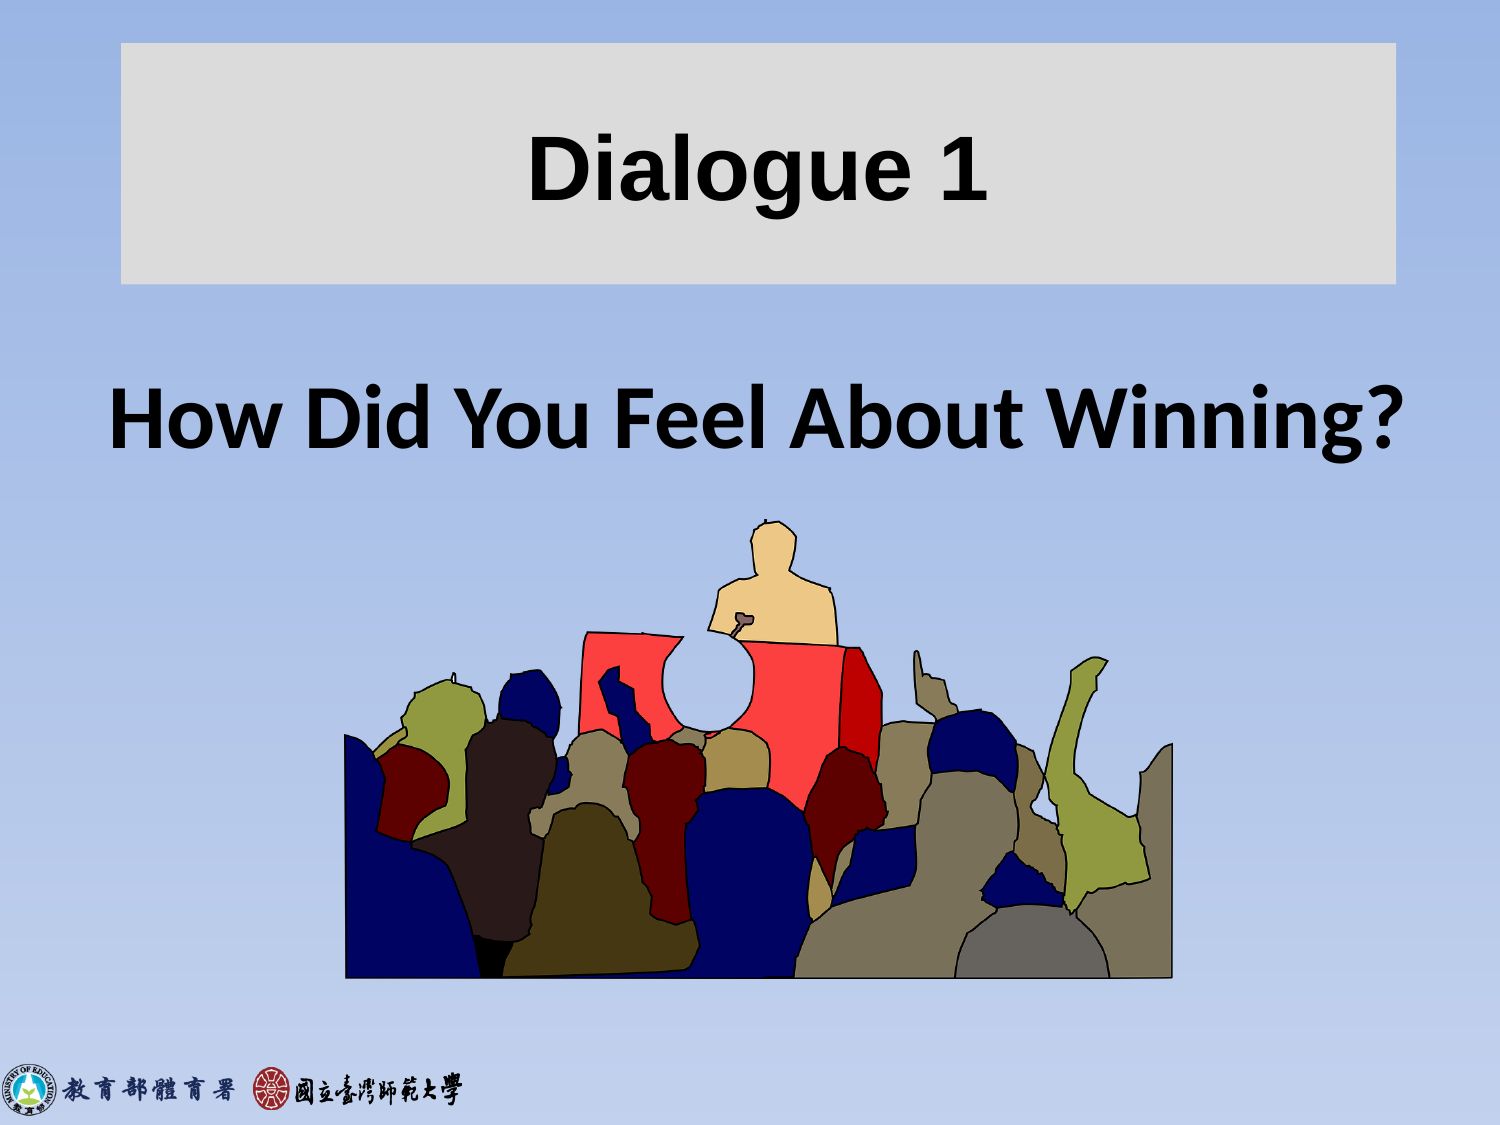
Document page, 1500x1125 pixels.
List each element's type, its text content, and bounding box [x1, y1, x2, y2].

picture [0, 1051, 243, 1125]
picture [344, 519, 1173, 979]
picture [253, 1067, 462, 1110]
title Dialogue 1 [121, 43, 1397, 285]
subtitle How Did You Feel About Winning? [40, 349, 1477, 455]
